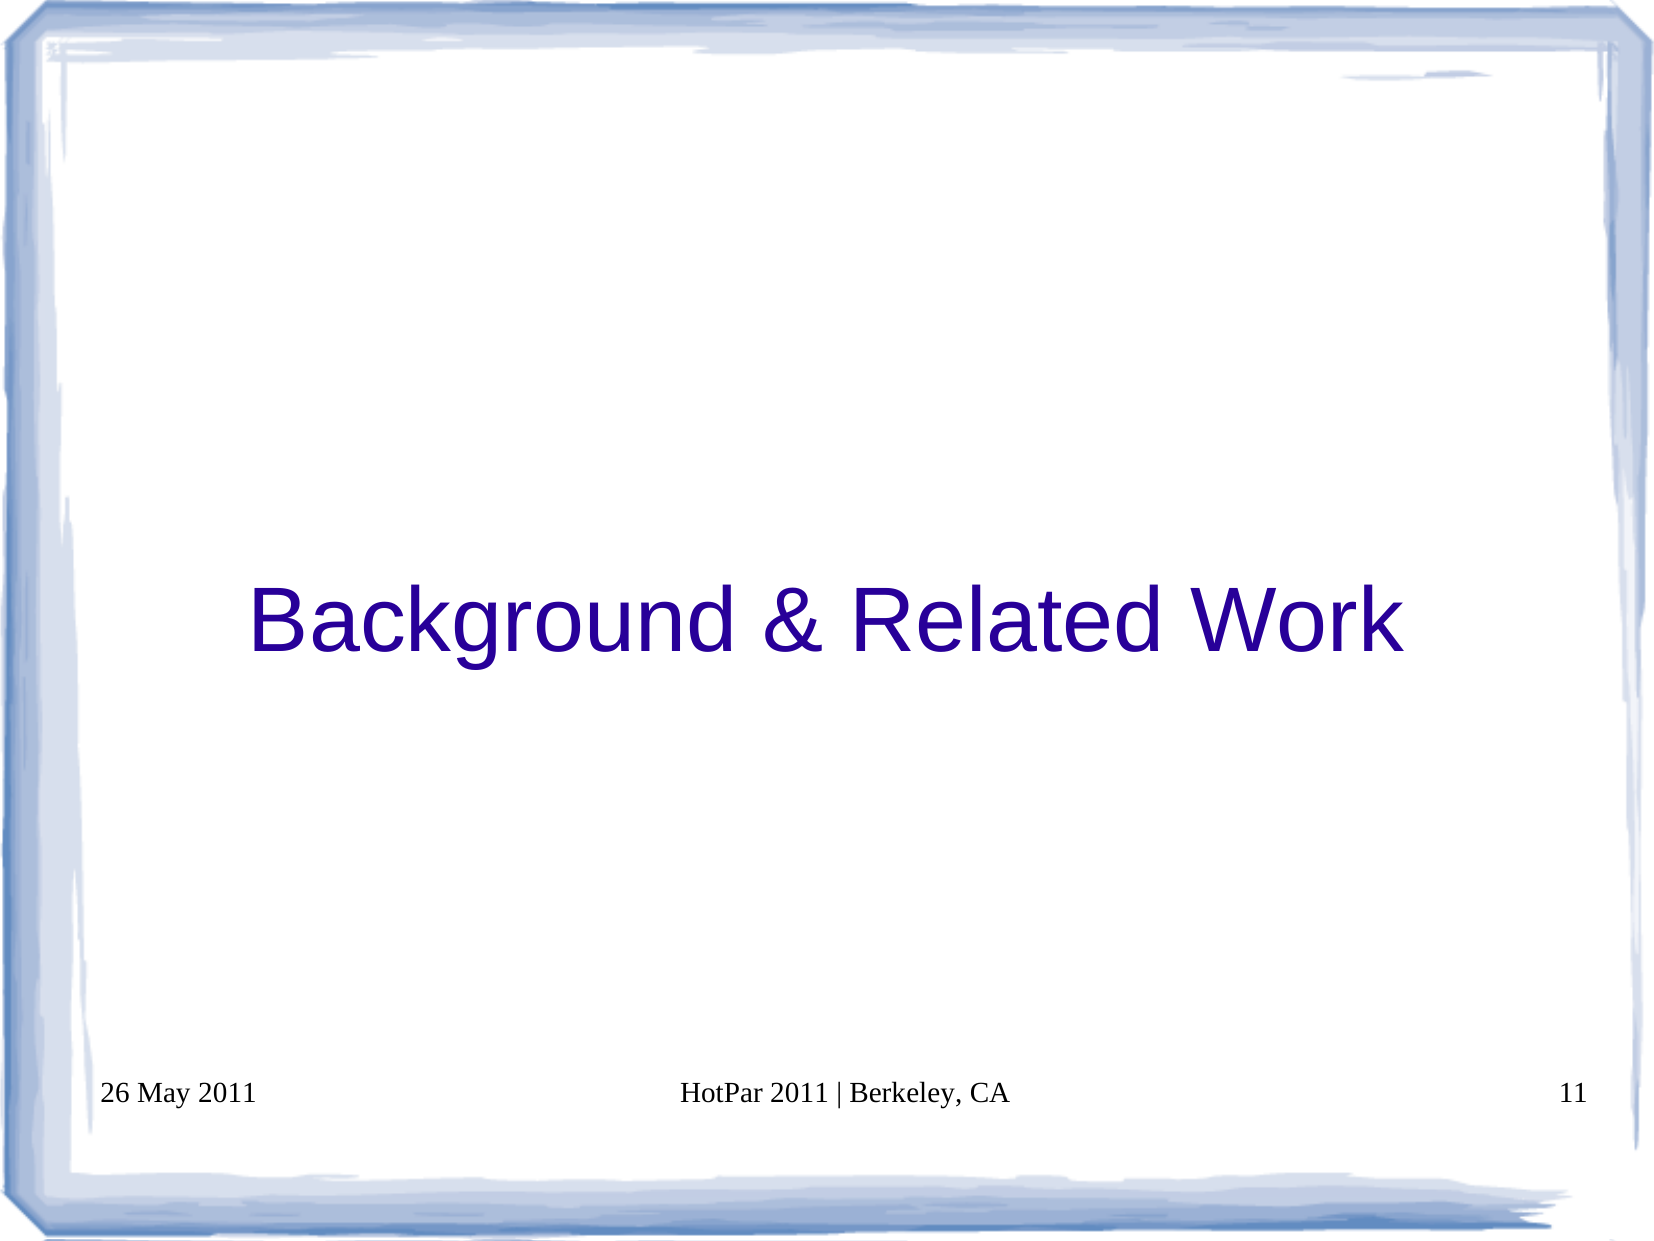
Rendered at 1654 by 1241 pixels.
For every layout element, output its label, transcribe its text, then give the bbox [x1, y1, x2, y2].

title Background & Related Work [82, 523, 1571, 717]
picture [0, 0, 1654, 1241]
